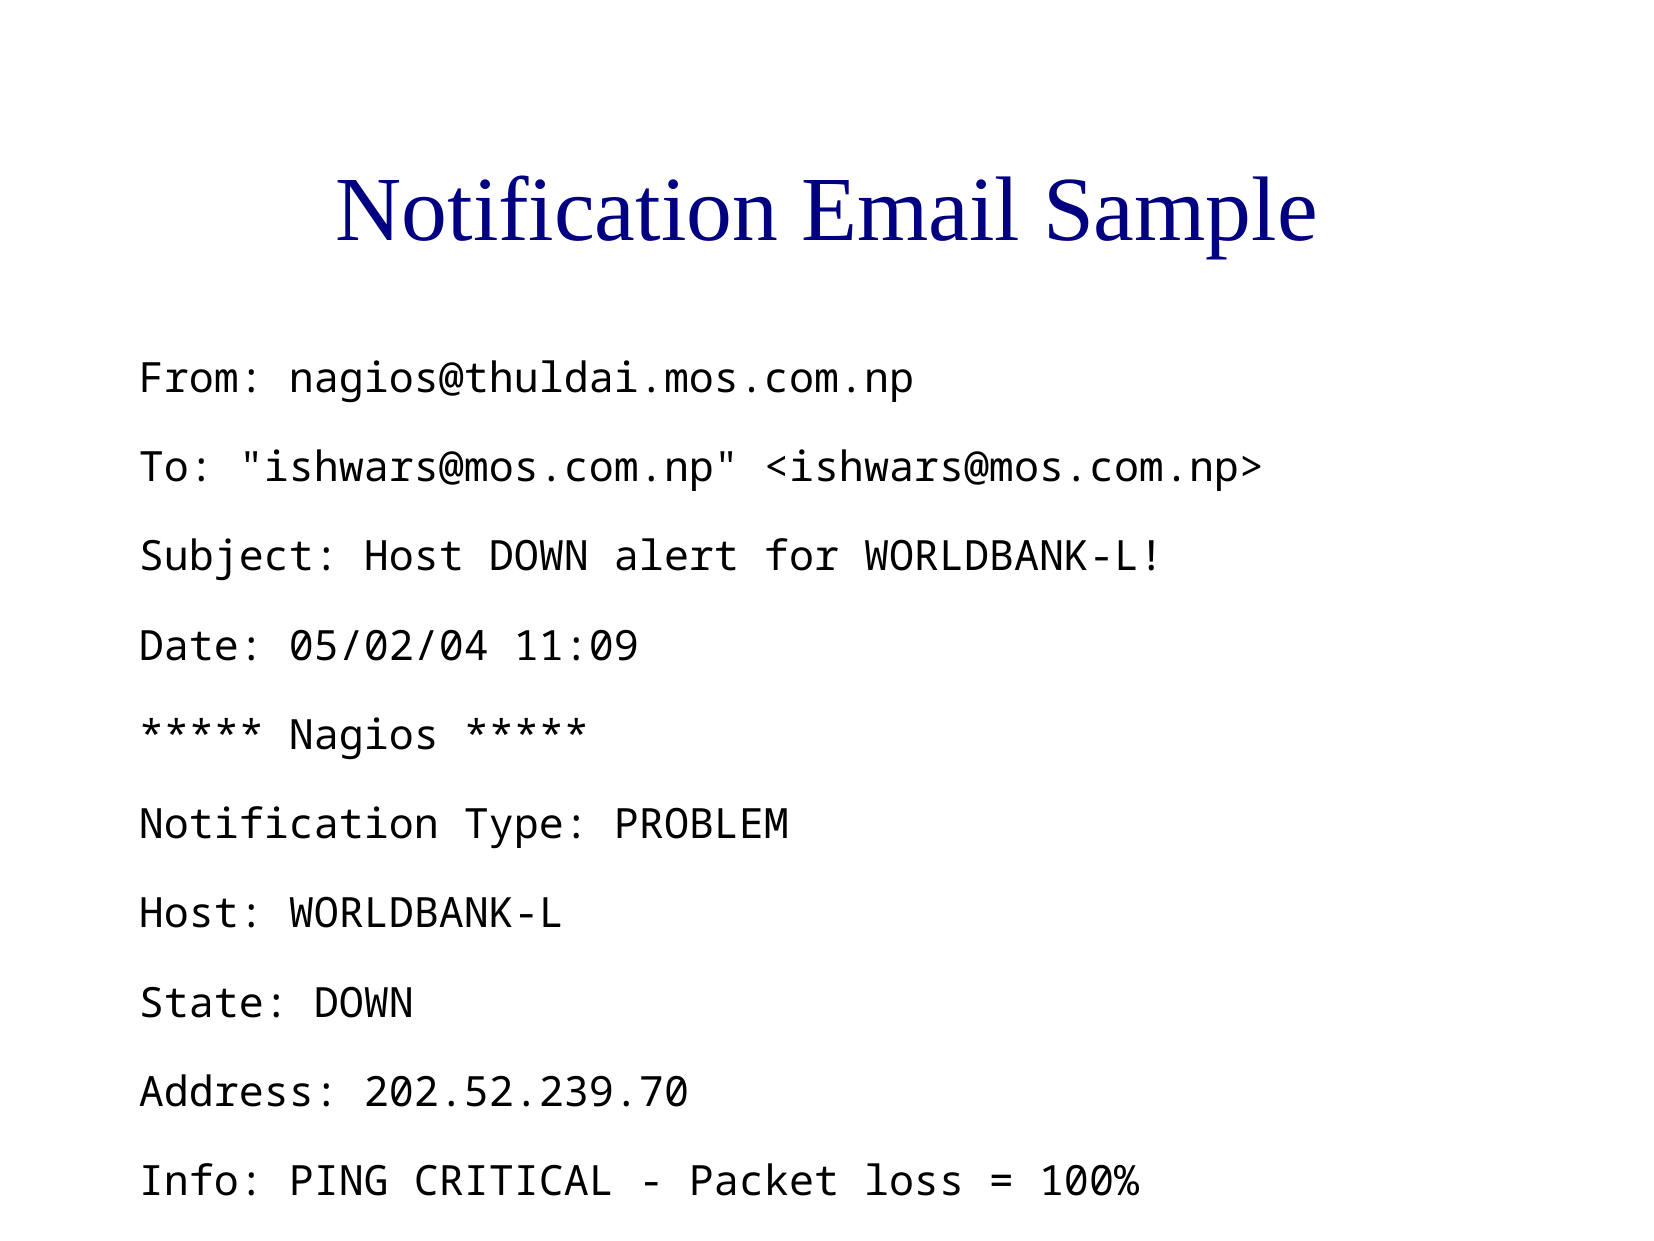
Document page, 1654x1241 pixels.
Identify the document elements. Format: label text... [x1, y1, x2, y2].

text_box From: nagios@thuldai.mos.com.np To: "ishwars@mos.com.np" <ishwars@mos.com.np> Subject: Host DOWN alert for WORLDBANK-L! Date: 05/02/04 11:09 ***** Nagios ***** Notification Type: PROBLEM Host: WORLDBANK-L State: DOWN Address: 202.52.239.70 Info: PING CRITICAL - Packet loss = 100% Date/Time: Thu Feb 5 11:06:38 NPT 2004 [121, 344, 1534, 1191]
text_box Notification Email Sample [121, 102, 1534, 311]
